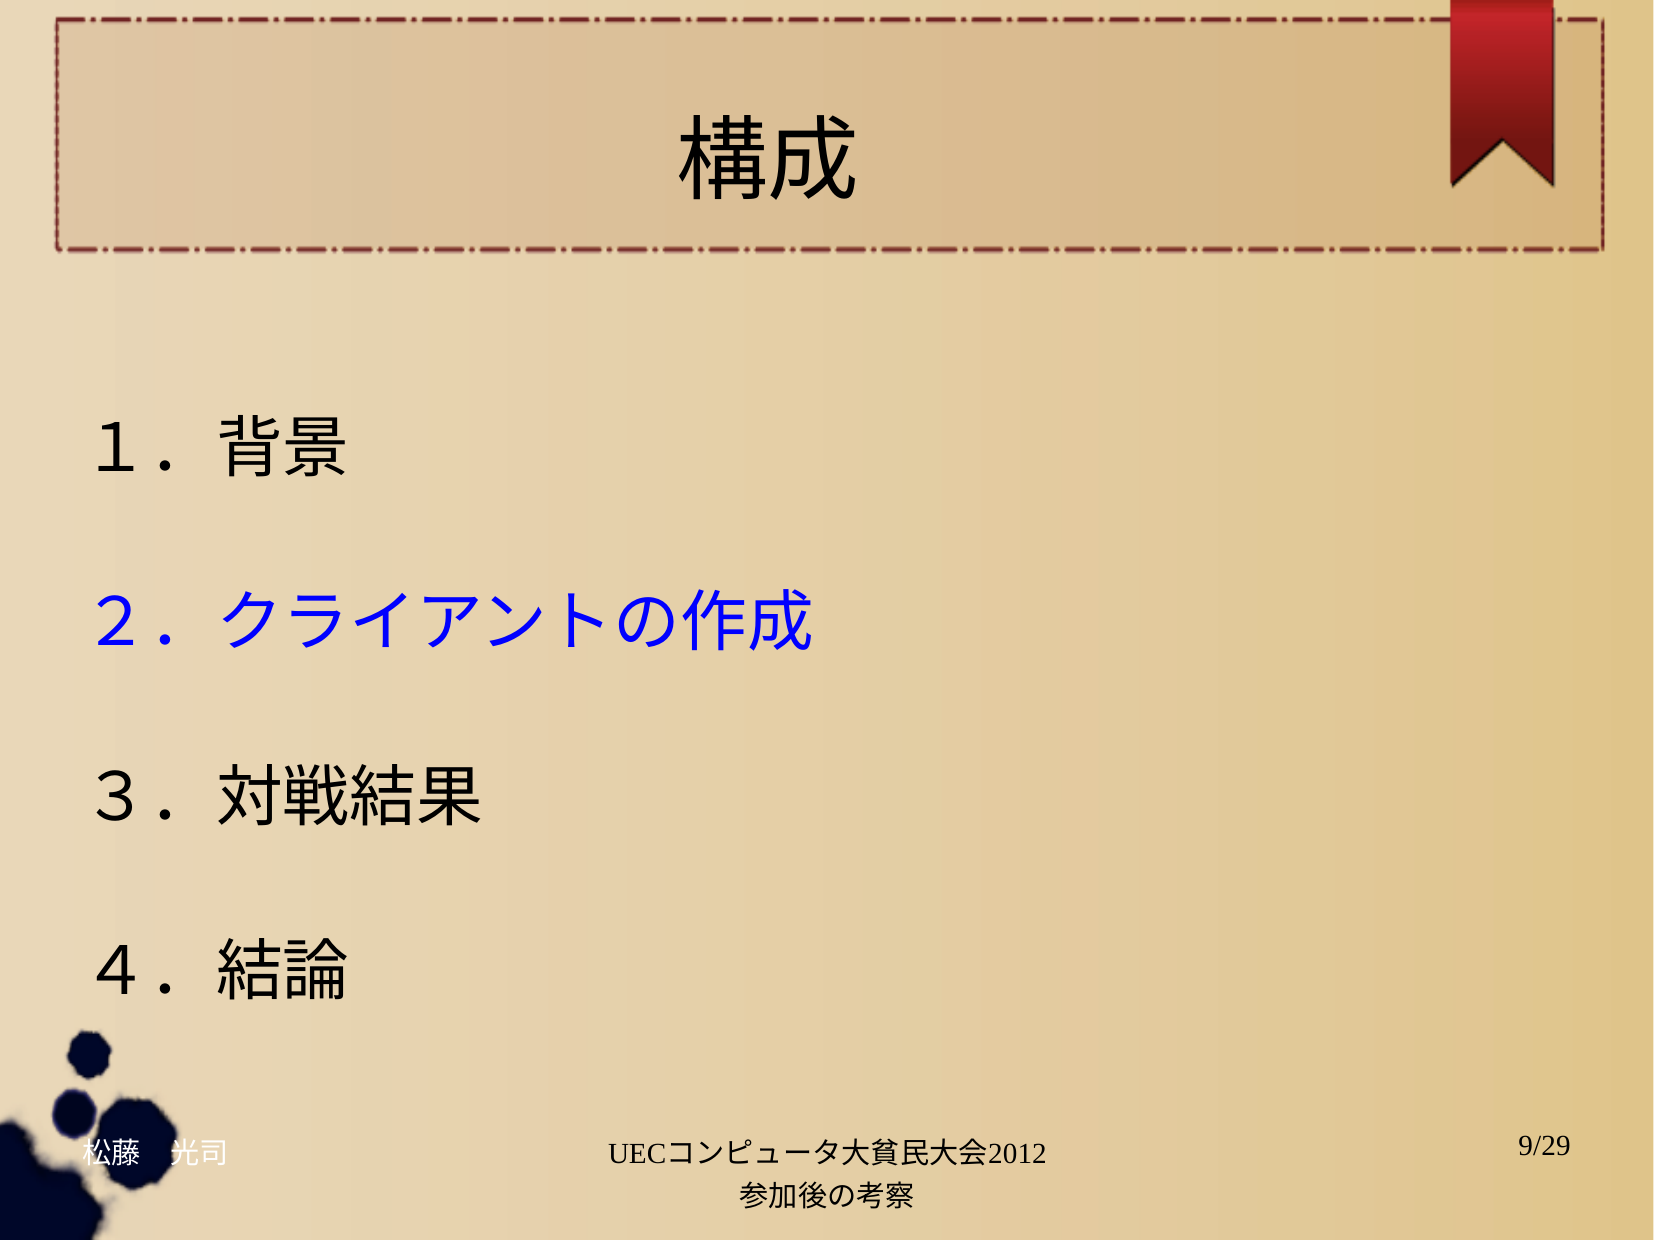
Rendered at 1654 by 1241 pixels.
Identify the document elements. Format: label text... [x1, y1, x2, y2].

picture [0, 0, 1654, 1240]
list １．背景 ２．クライアントの作成 ３．対戦結果 ４．結論 [82, 290, 1538, 1010]
title 構成 [82, 49, 1453, 257]
